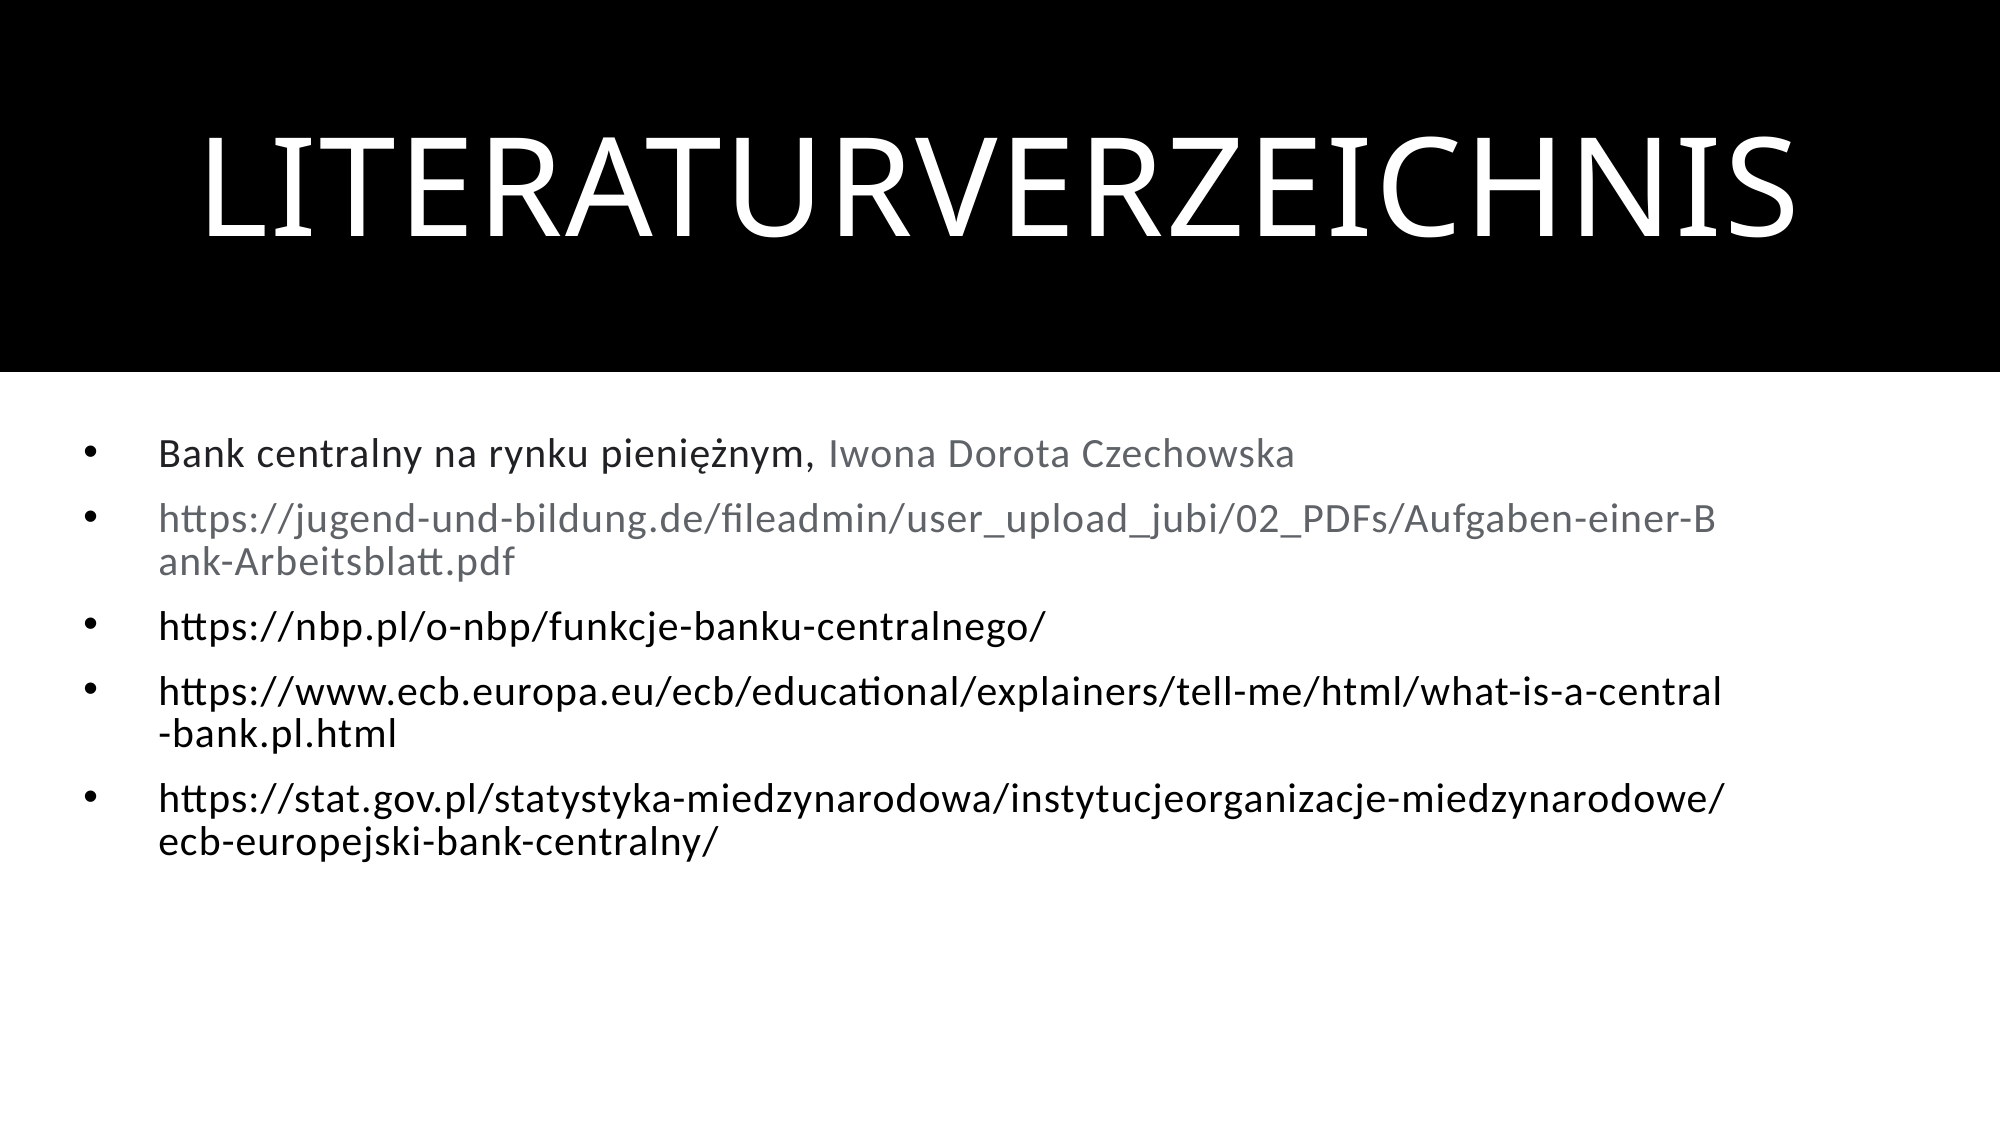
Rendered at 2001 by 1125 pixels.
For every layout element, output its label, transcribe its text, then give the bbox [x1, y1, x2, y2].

title Literaturverzeichnis [157, 52, 1842, 332]
list Bank centralny na rynku pieniężnym, Iwona Dorota Czechowska https://jugend-und-bildung.de/fileadmin/user_upload_jubi/02_PDFs/Aufgaben-einer-Bank-Arbeitsblatt.pdf https://nbp.pl/o-nbp/funkcje-banku-centralnego/ https://www.ecb.europa.eu/ecb/educational/explainers/tell-me/html/what-is-a-central-bank.pl.html https://stat.gov.pl/statystyka-miedzynarodowa/instytucjeorganizacje-miedzynarodowe/ecb-europejski-bank-centralny/ [68, 417, 1753, 1008]
